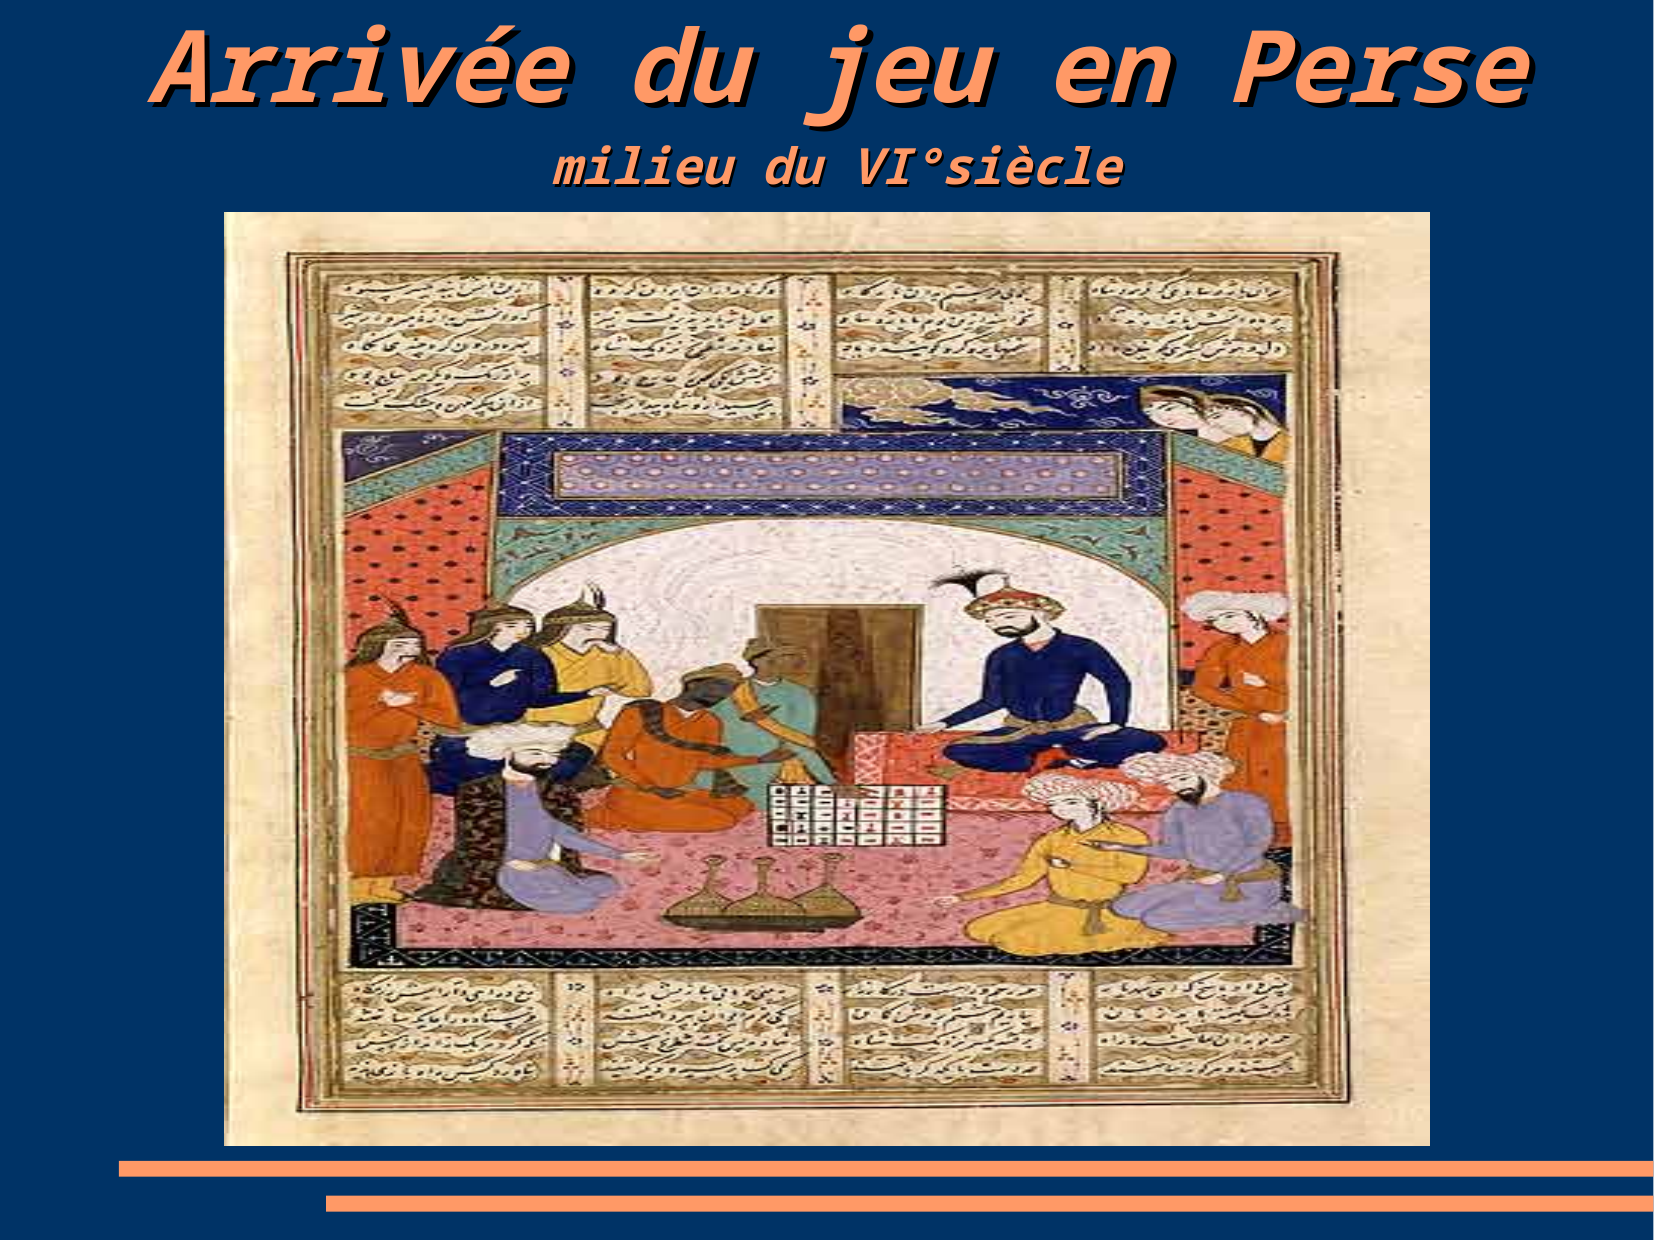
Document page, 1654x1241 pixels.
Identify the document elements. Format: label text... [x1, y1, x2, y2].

picture [224, 212, 1430, 1146]
title Arrivée du jeu en Perse milieu du VI°siècle [129, 0, 1542, 201]
